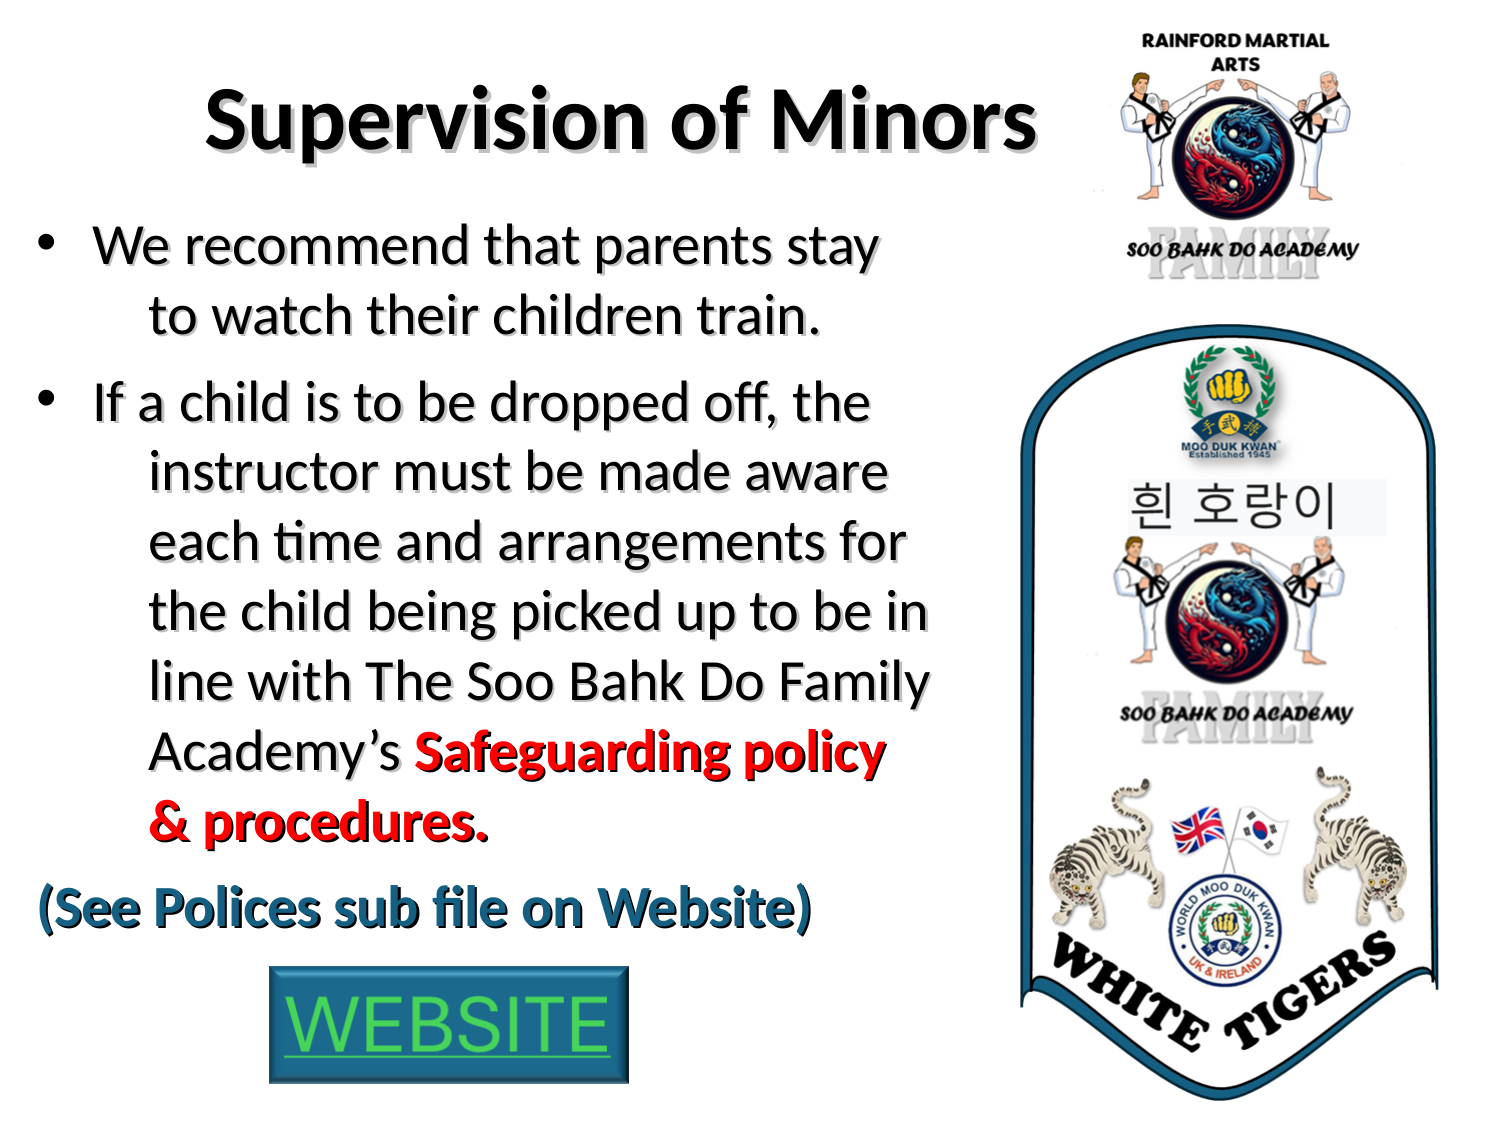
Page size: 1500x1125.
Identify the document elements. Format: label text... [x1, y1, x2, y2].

title Supervision of Minors [0, 19, 1052, 207]
picture [1052, 19, 1424, 284]
picture [994, 324, 1446, 1106]
list We recommend that parents stay to watch their children train. If a child is to be dropped off, the instructor must be made aware each time and arrangements for the child being picked up to be in line with The Soo Bahk Do Family Academy’s Safeguarding policy & procedures. (See Polices sub file on Website) [21, 198, 947, 949]
picture [234, 948, 661, 1125]
